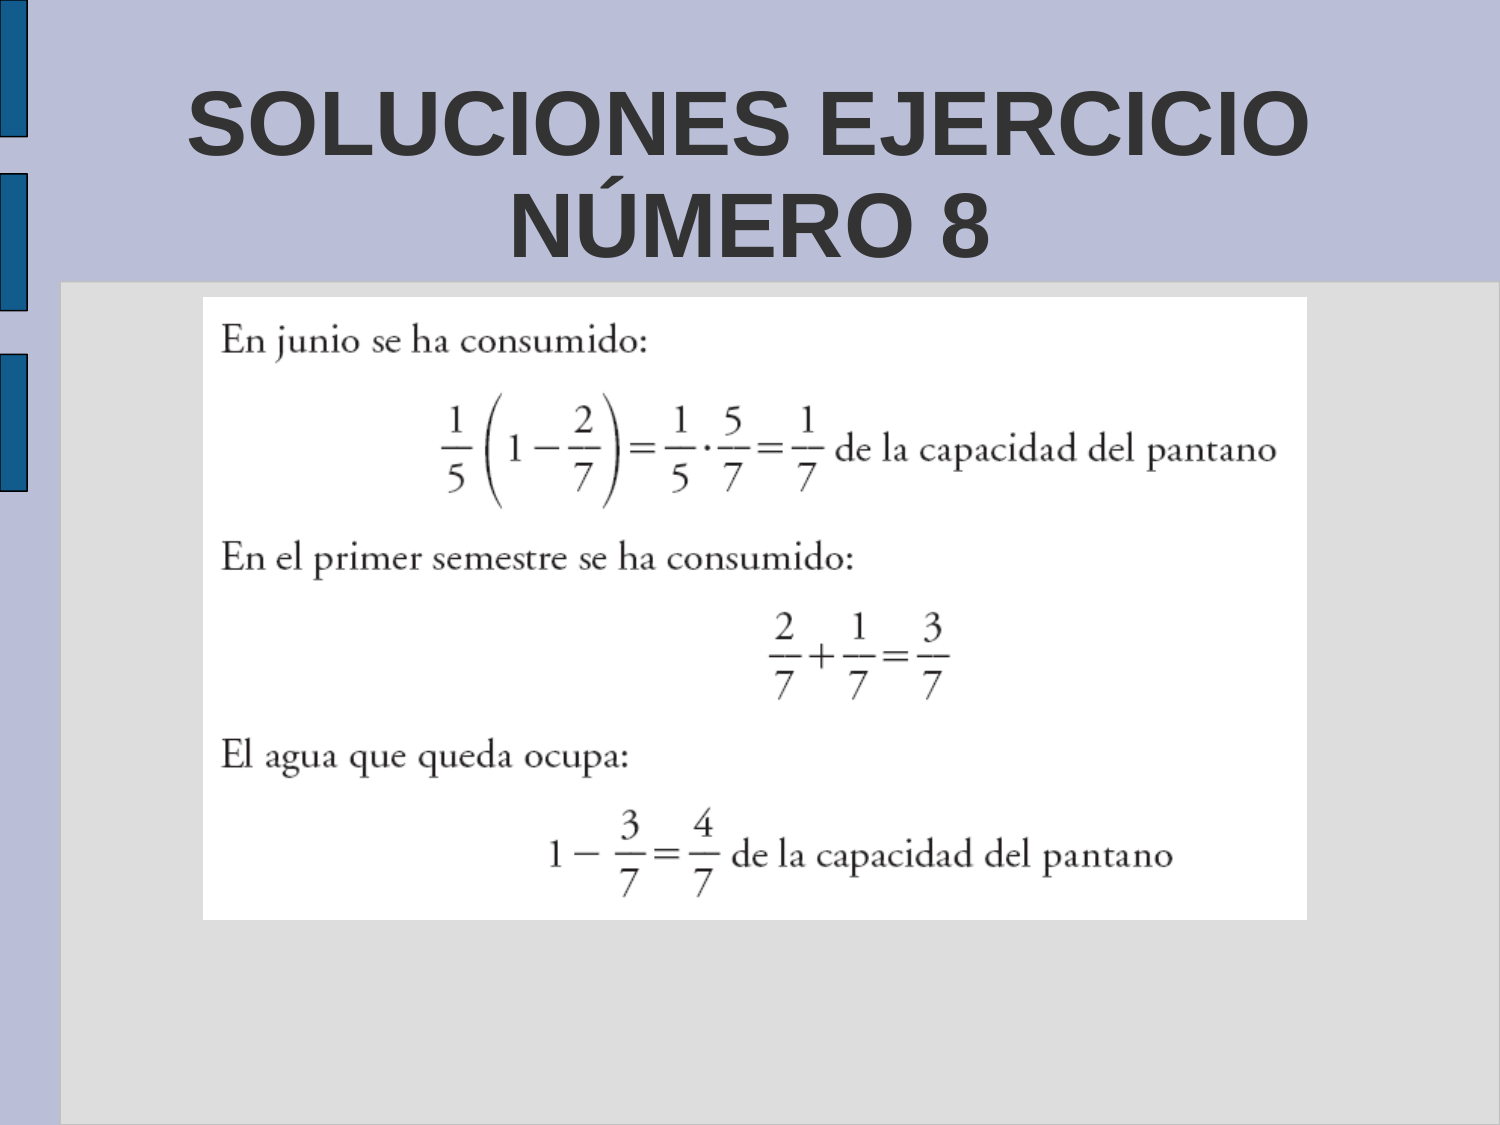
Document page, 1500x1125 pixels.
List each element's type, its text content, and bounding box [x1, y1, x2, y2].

title SOLUCIONES EJERCICIO NÚMERO 8 [110, 73, 1391, 279]
picture [203, 297, 1307, 920]
